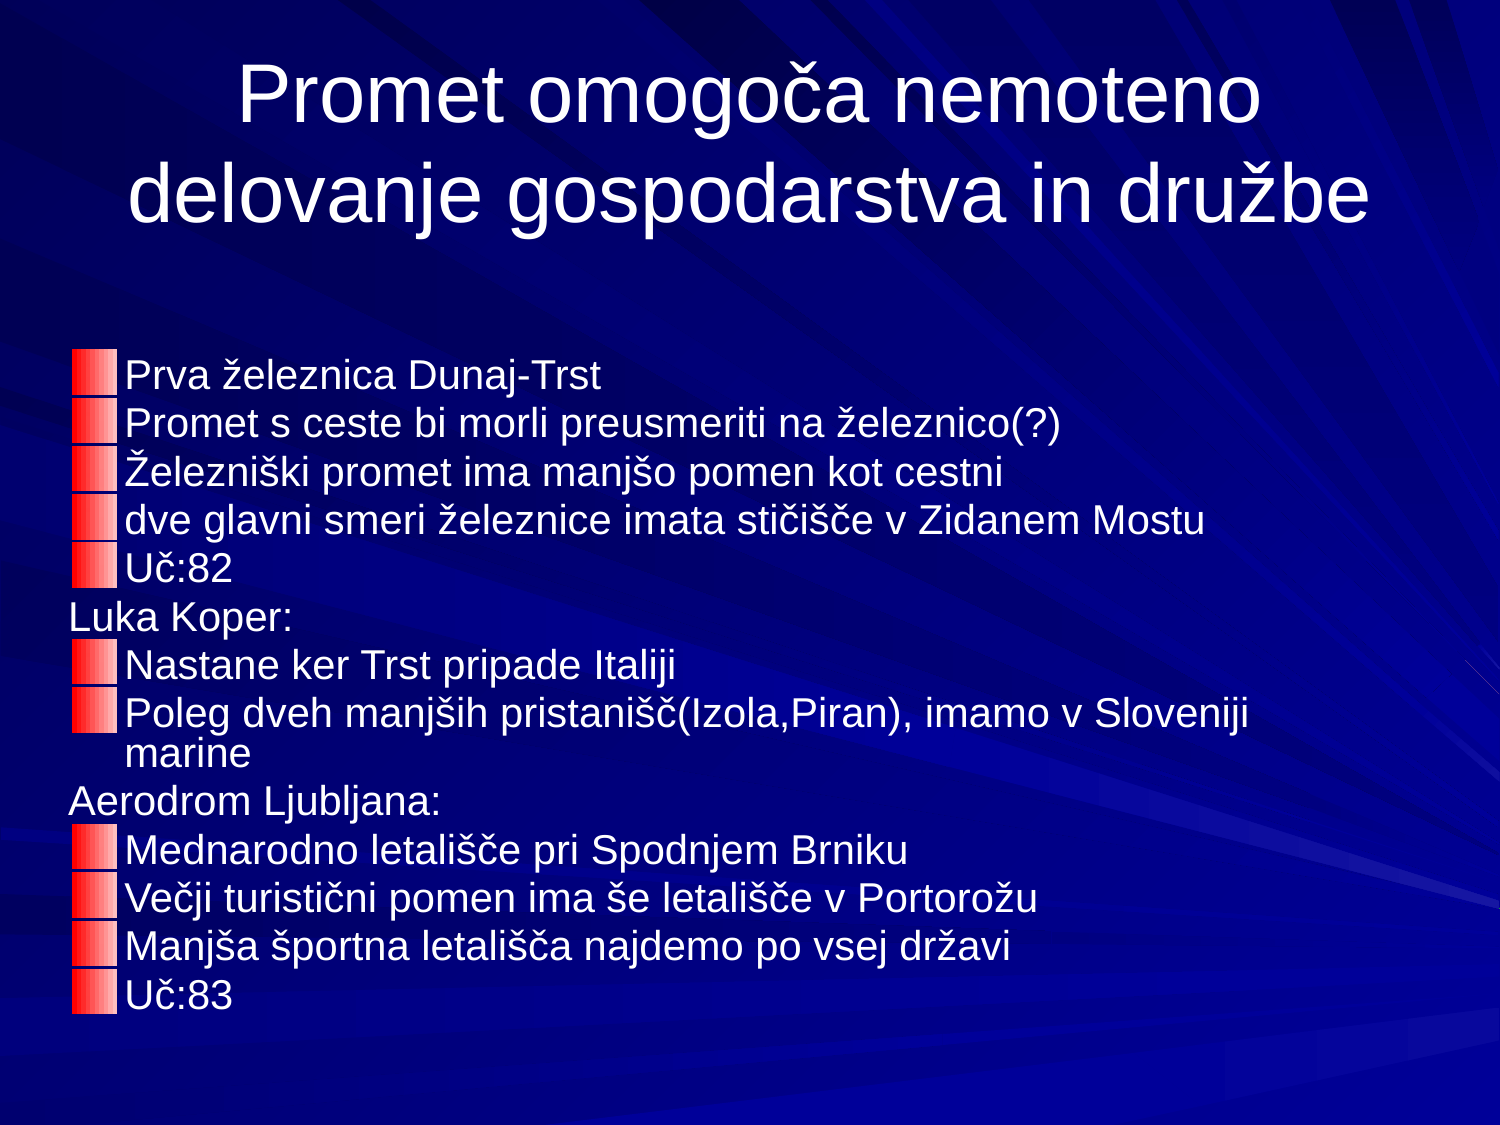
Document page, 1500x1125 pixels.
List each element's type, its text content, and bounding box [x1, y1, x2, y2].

picture [68, 345, 122, 350]
title Promet omogoča nemoteno delovanje gospodarstva in družbe [75, 45, 1425, 234]
list Prva železnica Dunaj-Trst Promet s ceste bi morli preusmeriti na železnico(?) Železniški promet ima manjšo pomen kot cestni dve glavni smeri železnice imata stičišče v Zidanem Mostu Uč:82 Luka Koper: Nastane ker Trst pripade Italiji Poleg dveh manjših pristanišč(Izola,Piran), imamo v Sloveniji marine Aerodrom Ljubljana: Mednarodno letališče pri Spodnjem Brniku Večji turistični pomen ima še letališče v Portorožu Manjša športna letališča najdemo po vsej državi Uč:83 [53, 350, 1404, 1094]
